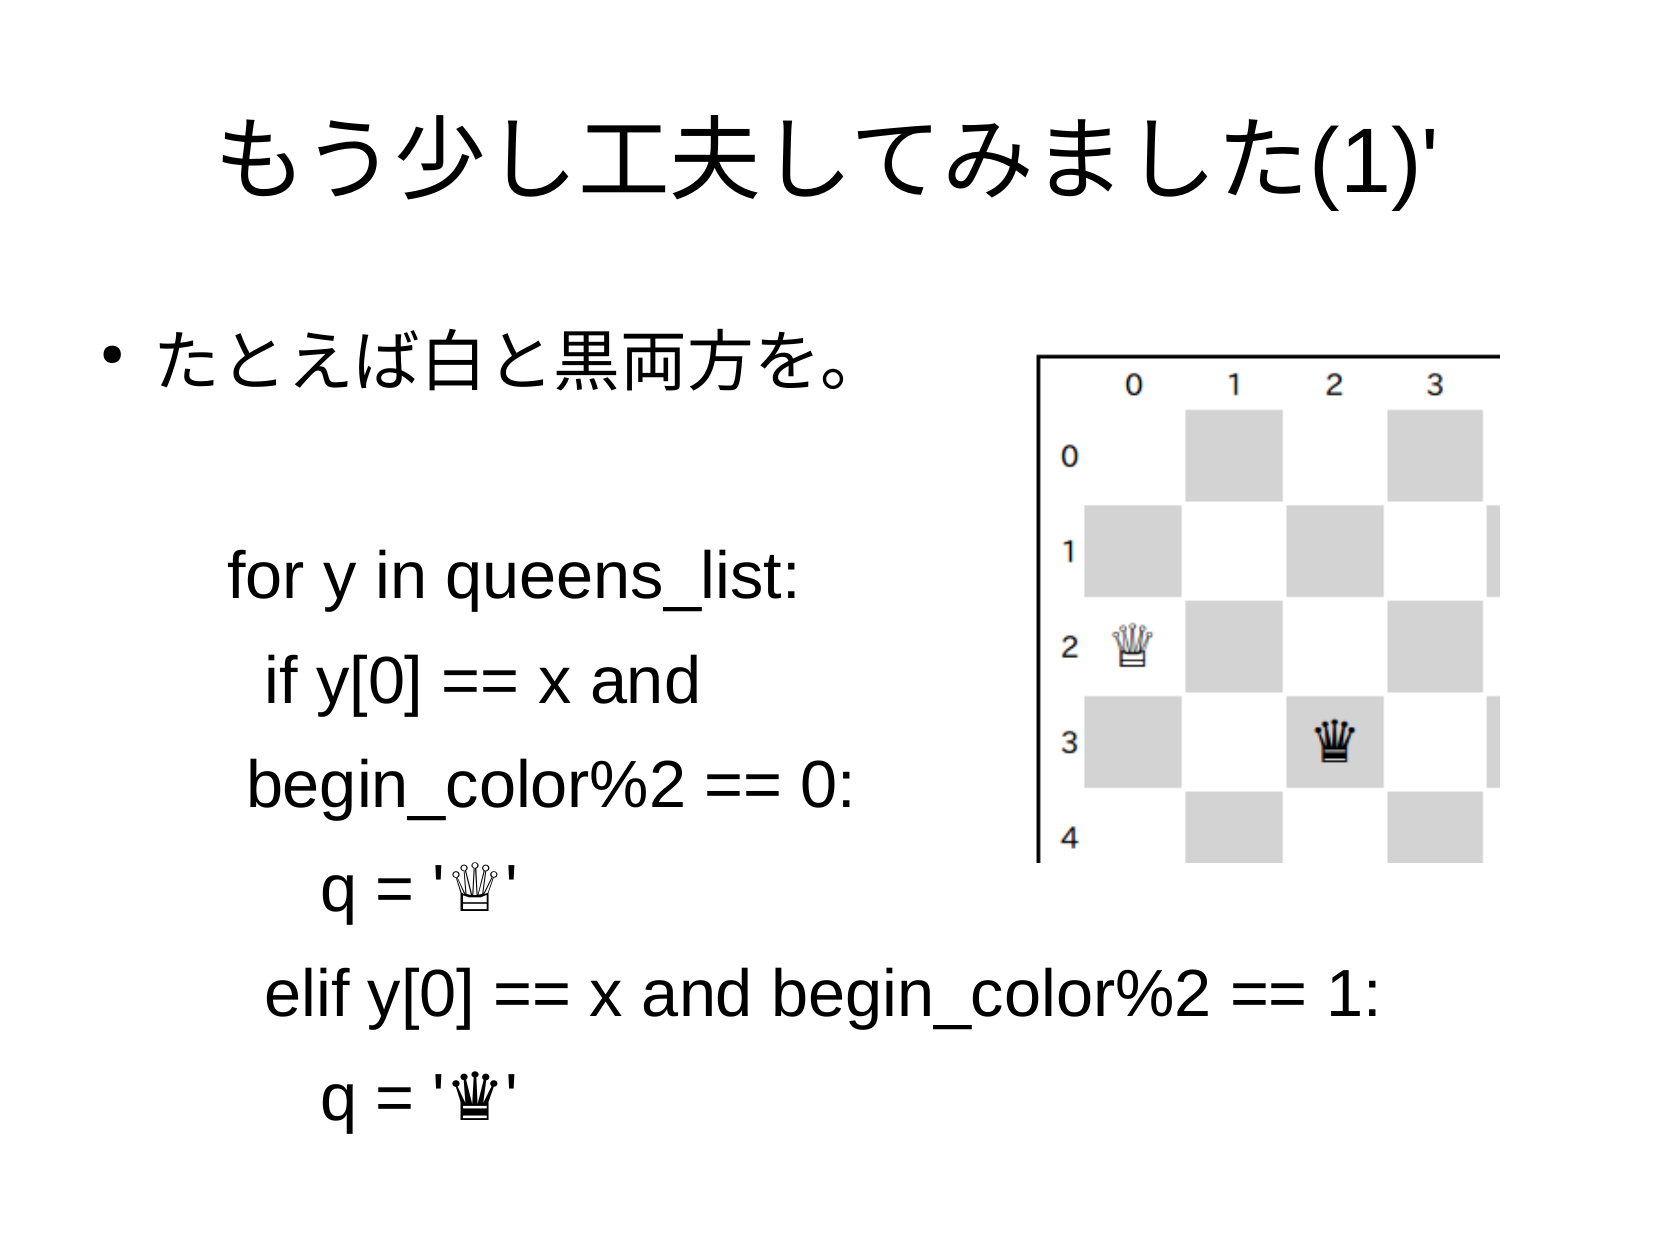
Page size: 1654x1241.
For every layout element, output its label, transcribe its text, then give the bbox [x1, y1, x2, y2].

list たとえば白と黒両方を。 for y in queens_list: if y[0] == x and begin_color%2 == 0: q = '♕' elif y[0] == x and begin_color%2 == 1: q = '♛' [82, 307, 1536, 1182]
picture [997, 341, 1501, 863]
title もう少し工夫してみました(1)' [82, 49, 1571, 257]
